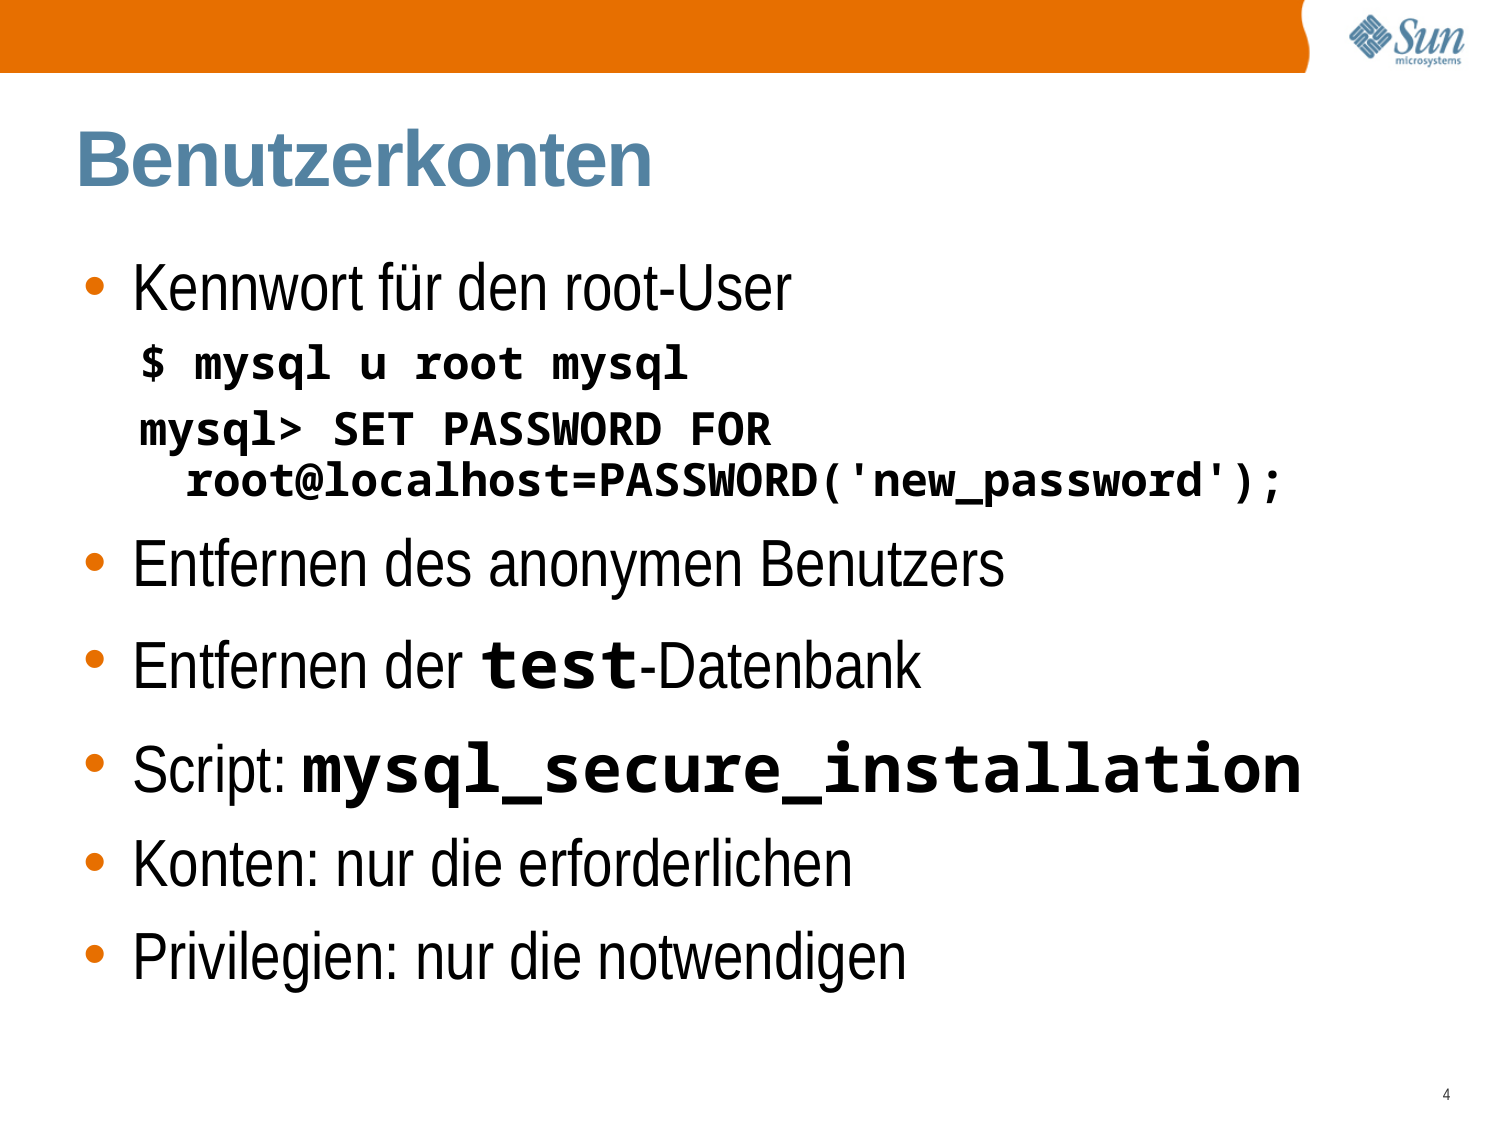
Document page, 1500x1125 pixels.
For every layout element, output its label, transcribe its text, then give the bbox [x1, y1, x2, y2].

list Kennwort für den root-User $ mysql ­u root mysql mysql> SET PASSWORD FOR root@localhost=PASSWORD('new_password'); Entfernen des anonymen Benutzers Entfernen der test-Datenbank Script: mysql_secure_installation Konten: nur die erforderlichen Privilegien: nur die notwendigen [64, 258, 1401, 1062]
picture [0, 0, 1500, 73]
title Benutzerkonten [75, 123, 1437, 227]
